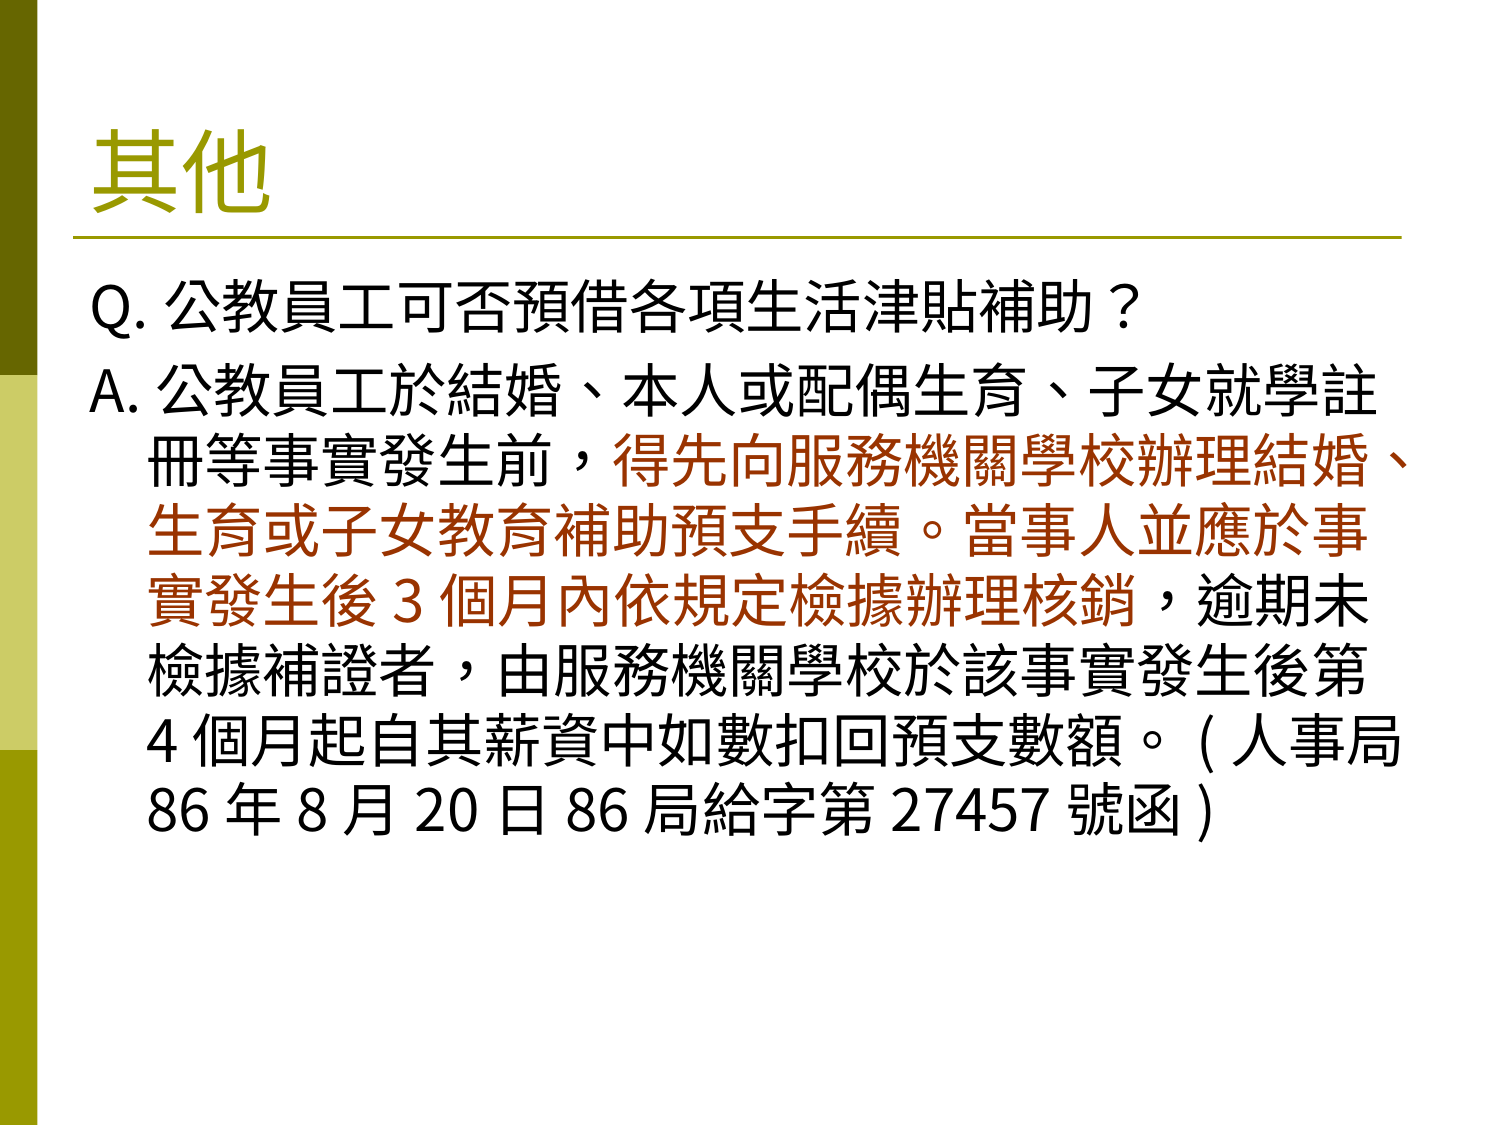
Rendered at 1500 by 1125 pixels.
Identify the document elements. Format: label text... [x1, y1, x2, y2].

list Q.公教員工可否預借各項生活津貼補助？ A.公教員工於結婚、本人或配偶生育、子女就學註冊等事實發生前，得先向服務機關學校辦理結婚、生育或子女教育補助預支手續。當事人並應於事實發生後3個月內依規定檢據辦理核銷，逾期未檢據補證者，由服務機關學校於該事實發生後第4個月起自其薪資中如數扣回預支數額。(人事局86年8月20日86局給字第27457號函) [75, 262, 1426, 1006]
title 其他 [75, 45, 1426, 233]
